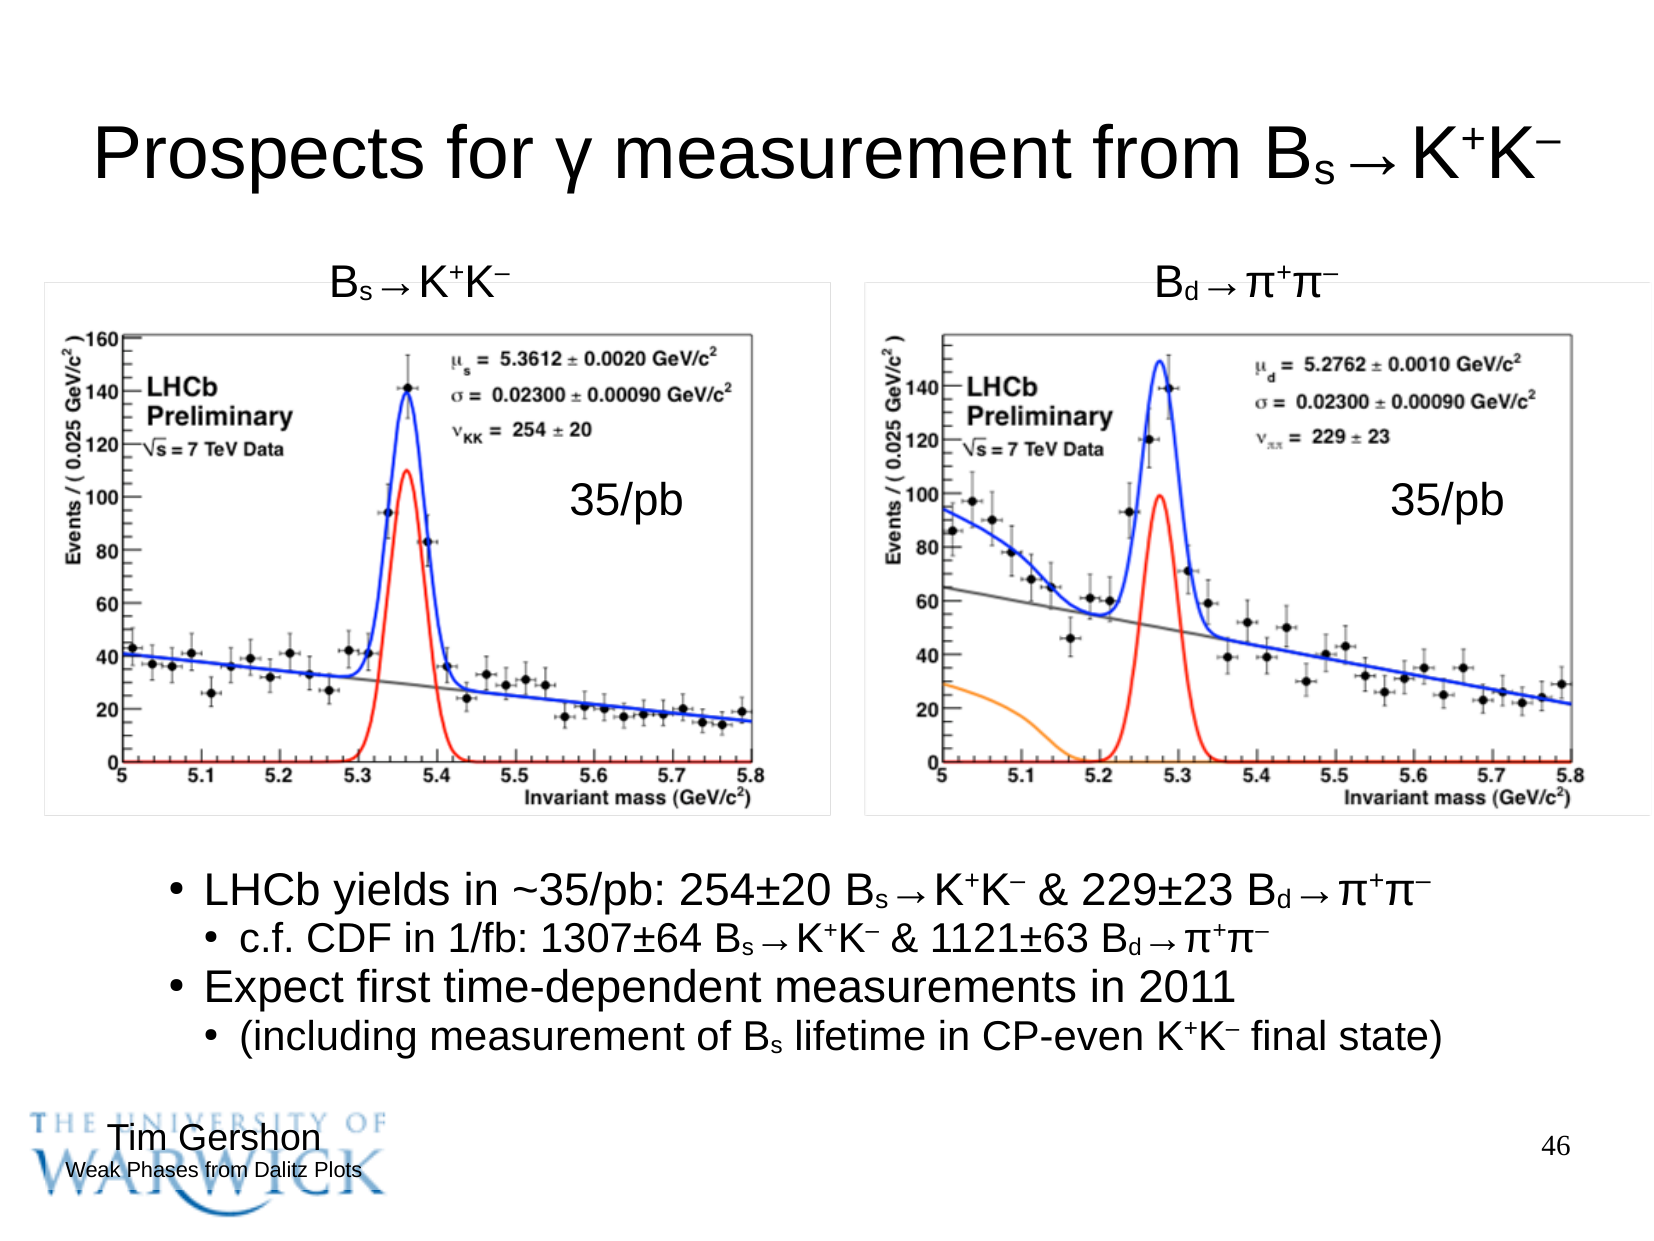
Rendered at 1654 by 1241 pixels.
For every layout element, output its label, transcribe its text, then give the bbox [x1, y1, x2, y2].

title Prospects for γ measurement from Bs→K+K– [82, 56, 1571, 250]
text_box 35/pb [1347, 466, 1548, 533]
text_box 35/pb [527, 466, 727, 533]
picture [43, 281, 1654, 817]
text_box Bd→π+π– [1116, 248, 1376, 332]
text_box LHCb yields in ~35/pb: 254±20 Bs→K+K– & 229±23 Bd→π+π– c.f. CDF in 1/fb: 1307±64 Bs→K+K– & 1121±63 Bd→π+π– Expect first time-dependent measurements in 2011 (including measurement of Bs lifetime in CP-even K+K– final state) [118, 856, 1536, 1115]
picture [19, 1106, 406, 1232]
text_box Tim Gershon Weak Phases from Dalitz Plots [45, 1108, 383, 1190]
text_box Bs→K+K– [289, 248, 550, 331]
